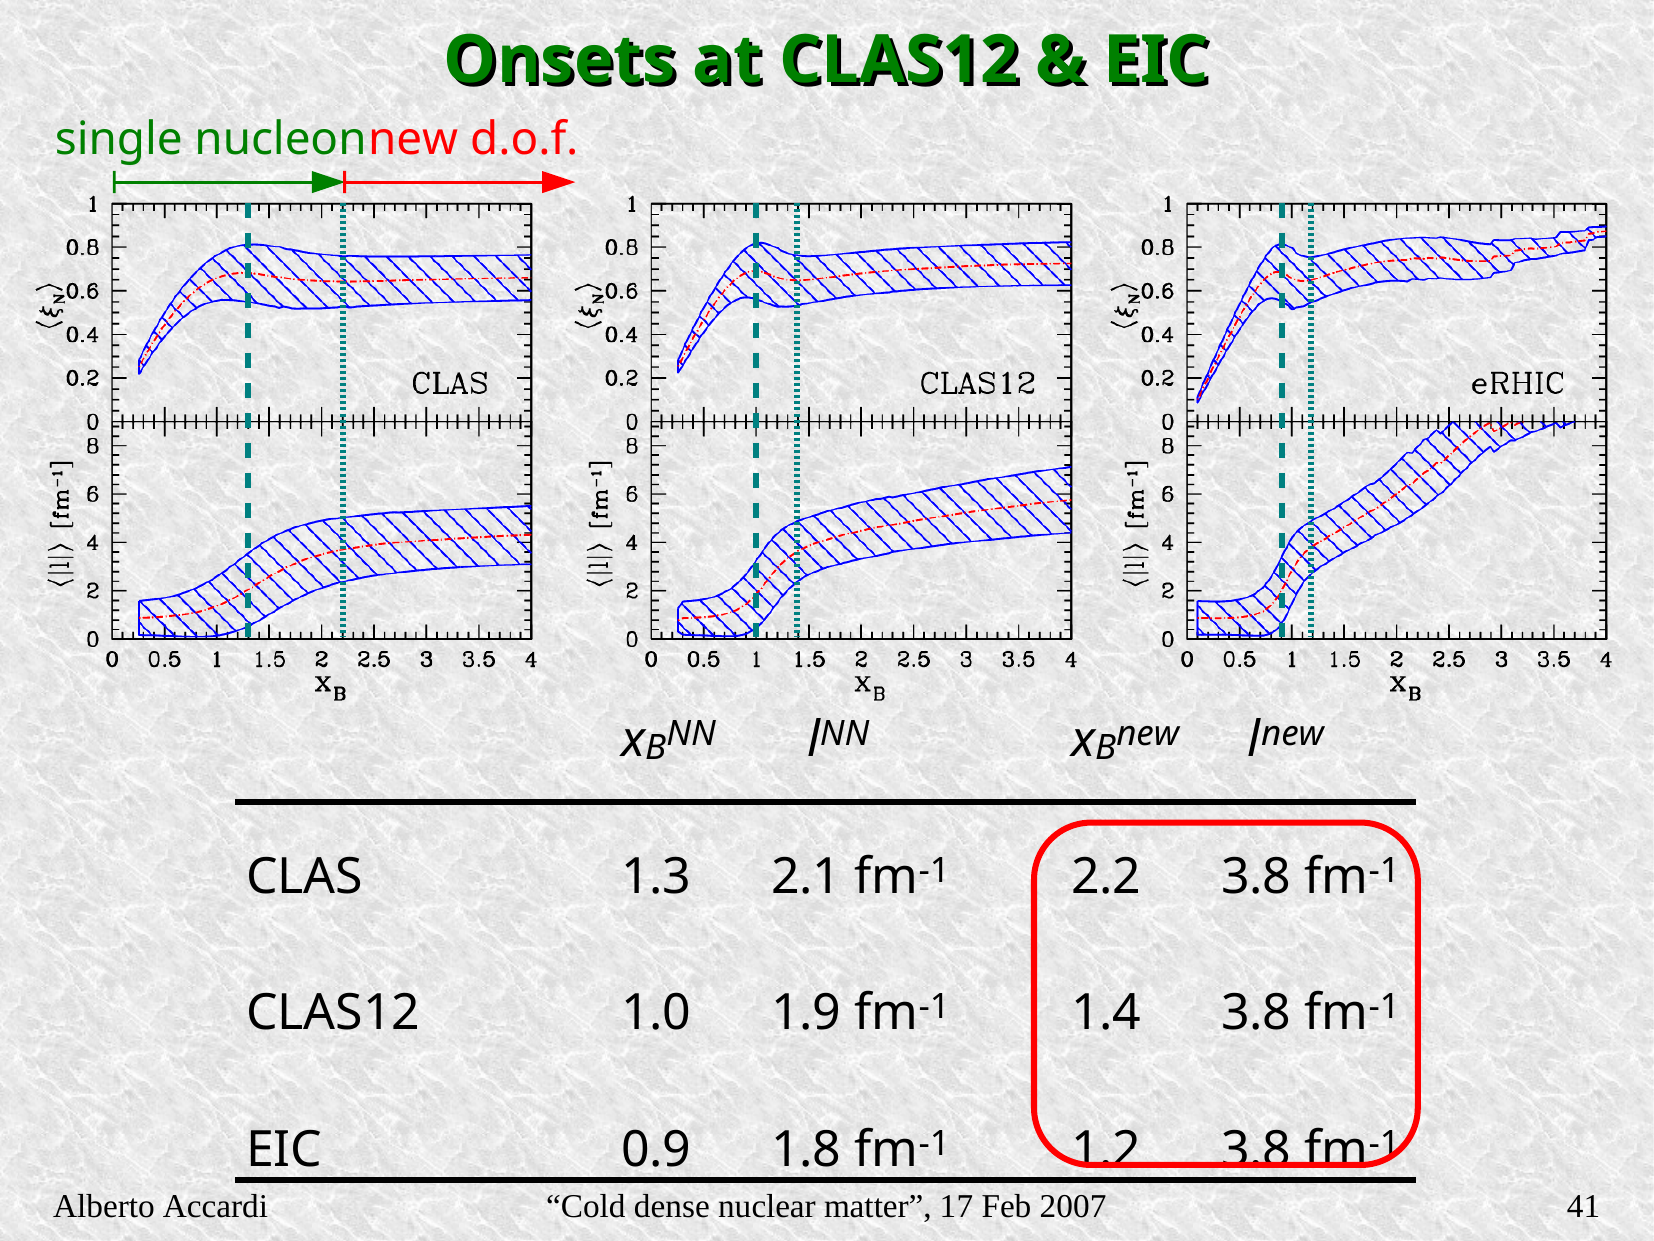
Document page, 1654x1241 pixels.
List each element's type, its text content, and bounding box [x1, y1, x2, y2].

text_box xBNN lNN xBnew lnew CLAS 1.3 2.1 fm-1 2.2 3.8 fm-1 CLAS12 1.0 1.9 fm-1 1.4 3.8 fm-1 EIC 0.9 1.8 fm-1 1.2 3.8 fm-1 [1038, 826, 1414, 1150]
picture [0, 0, 1654, 1241]
text_box xBNN lNN xBnew lnew CLAS 1.3 2.1 fm-1 2.2 3.8 fm-1 CLAS12 1.0 1.9 fm-1 1.4 3.8 fm-1 EIC 0.9 1.8 fm-1 1.2 3.8 fm-1 [228, 693, 1426, 1150]
text_box single nucleon [40, 98, 353, 169]
text_box Onsets at CLAS12 & EIC [30, 4, 1624, 132]
text_box new d.o.f. [353, 98, 584, 169]
